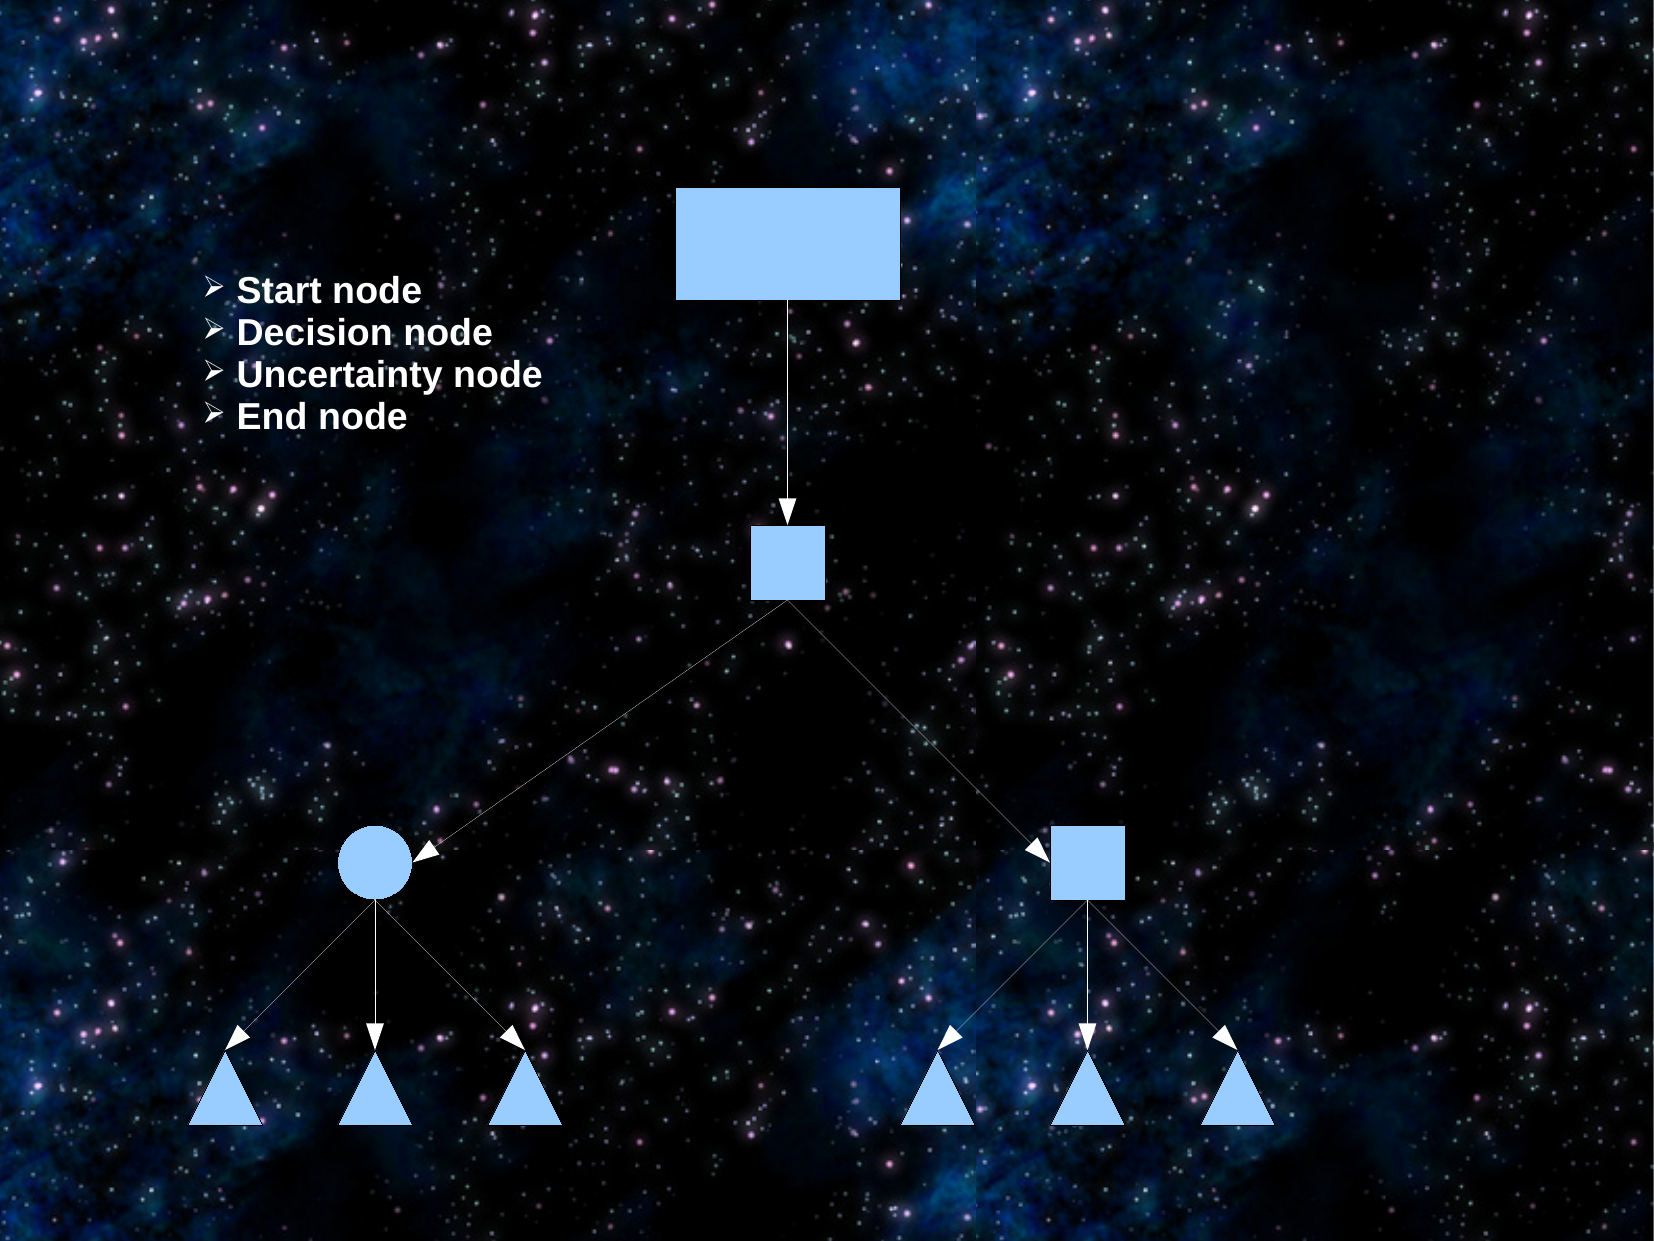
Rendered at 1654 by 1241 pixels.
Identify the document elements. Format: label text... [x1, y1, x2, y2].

text_box [750, 525, 826, 601]
text_box [337, 825, 413, 900]
text_box [337, 1051, 413, 1126]
text_box [487, 1051, 563, 1126]
text_box [1200, 1051, 1276, 1126]
text_box [900, 1051, 976, 1126]
text_box [1050, 825, 1126, 901]
picture [0, 0, 1654, 1241]
text_box [1050, 1051, 1126, 1126]
text_box Start node Decision node Uncertainty node End node [187, 262, 596, 446]
text_box [187, 1050, 263, 1126]
text_box [675, 187, 901, 301]
